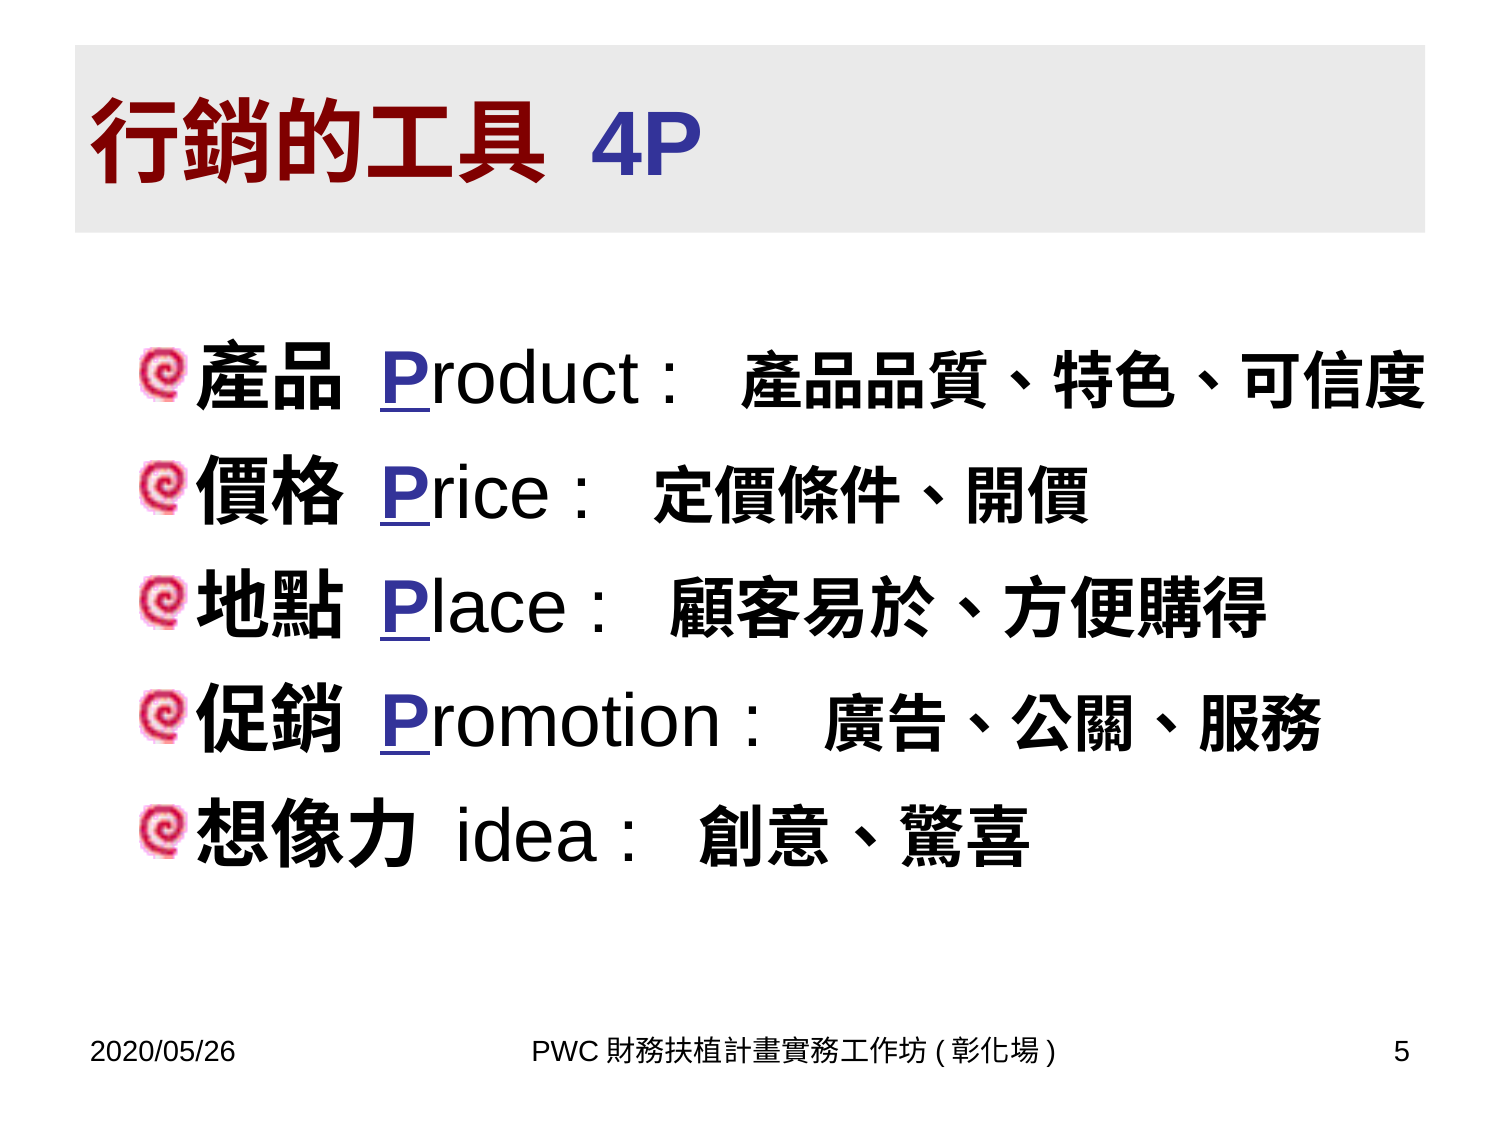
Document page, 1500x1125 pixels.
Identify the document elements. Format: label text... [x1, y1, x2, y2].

text_box 產品 Product : 產品品質、特色、可信度 價格 Price : 定價條件、開價 地點 Place : 顧客易於、方便購得 促銷 Promotion : 廣告、公關、服務 想像力 idea : 創意、驚喜 [125, 331, 1470, 1007]
picture [139, 575, 191, 630]
picture [139, 689, 191, 744]
text_box 行銷的工具 4P [75, 45, 1426, 233]
picture [139, 347, 191, 402]
text_box 2020/05/26 [74, 1024, 426, 1103]
picture [139, 460, 191, 515]
picture [139, 804, 191, 859]
text_box <編號> [1075, 1024, 1426, 1103]
text_box PWC財務扶植計畫實務工作坊(彰化場) [512, 1024, 1075, 1103]
